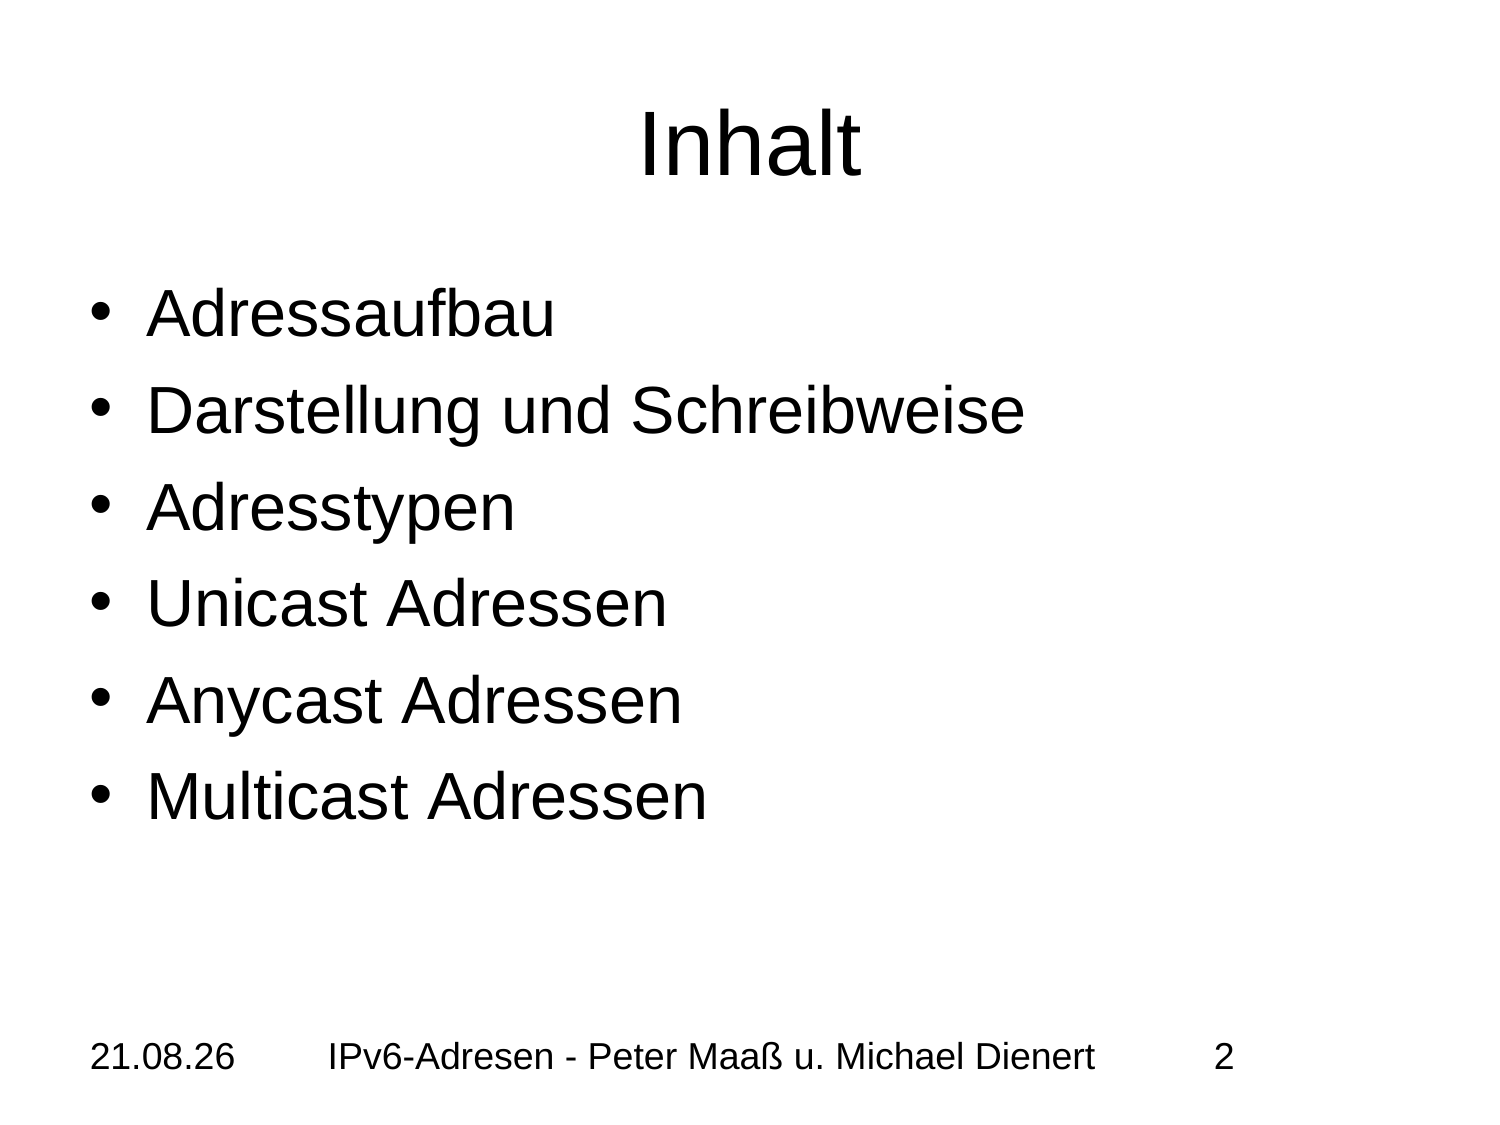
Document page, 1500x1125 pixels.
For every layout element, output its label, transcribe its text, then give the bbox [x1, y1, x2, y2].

title Inhalt [75, 45, 1426, 233]
list Adressaufbau Darstellung und Schreibweise Adresstypen Unicast Adressen Anycast Adressen Multicast Adressen [75, 262, 1426, 1006]
